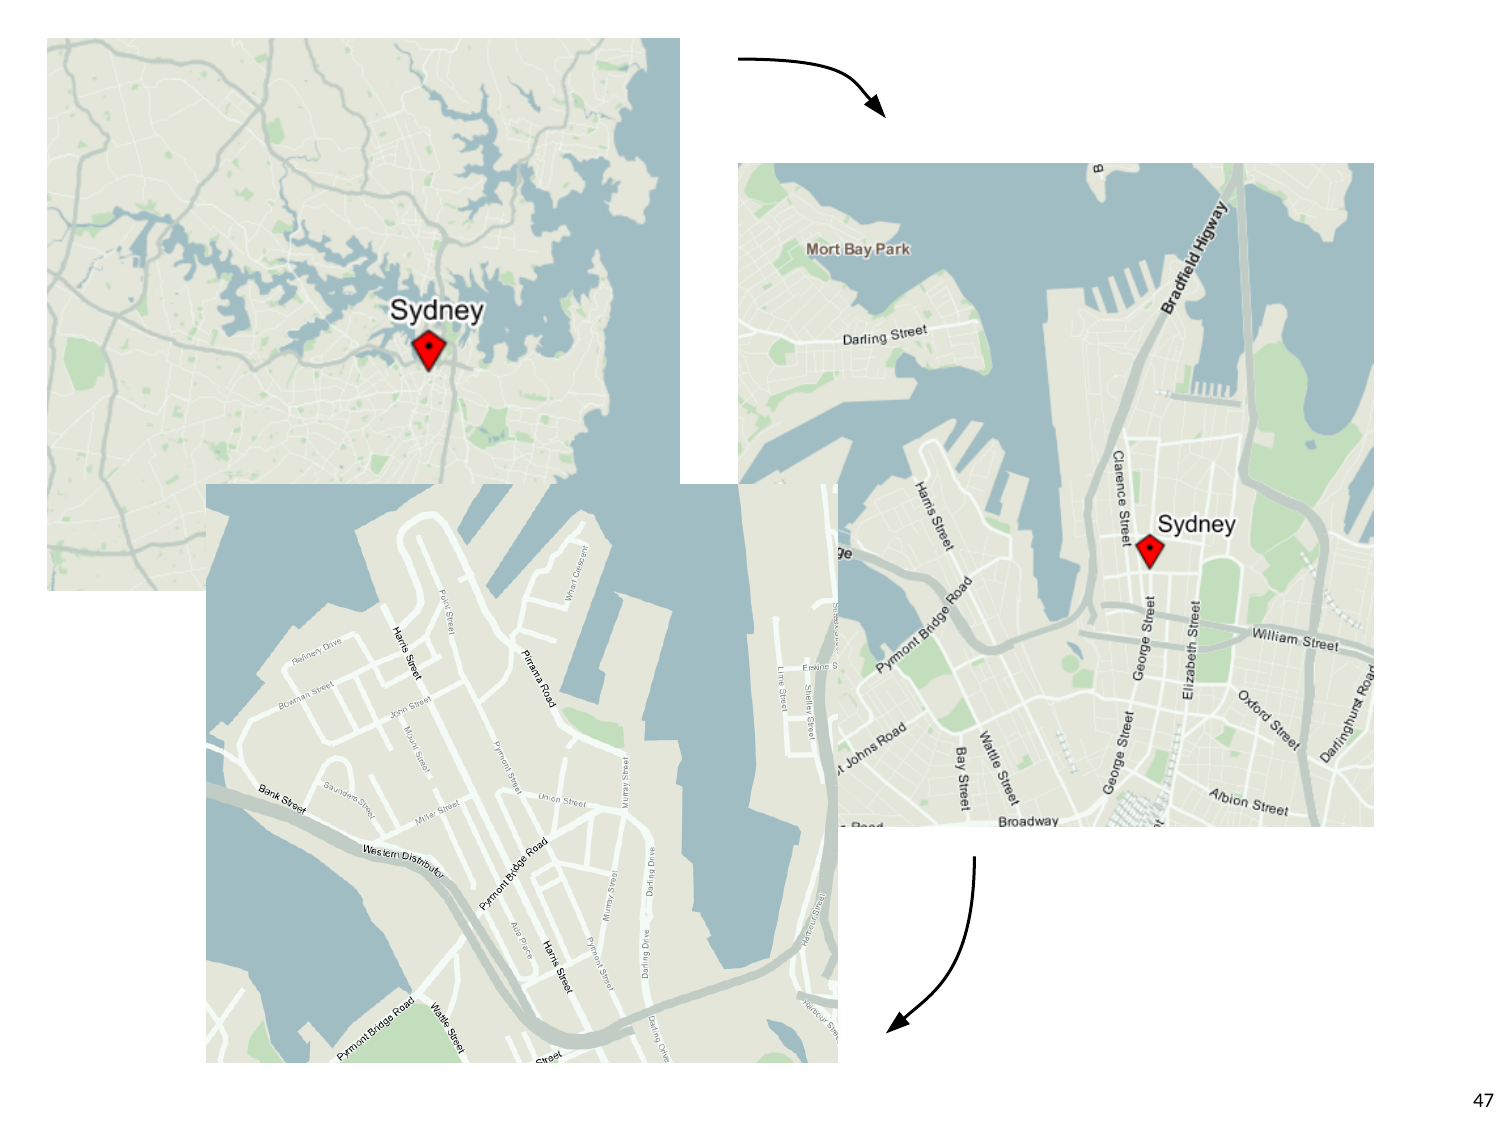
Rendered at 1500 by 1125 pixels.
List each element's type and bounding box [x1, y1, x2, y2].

picture [47, 38, 1374, 1063]
